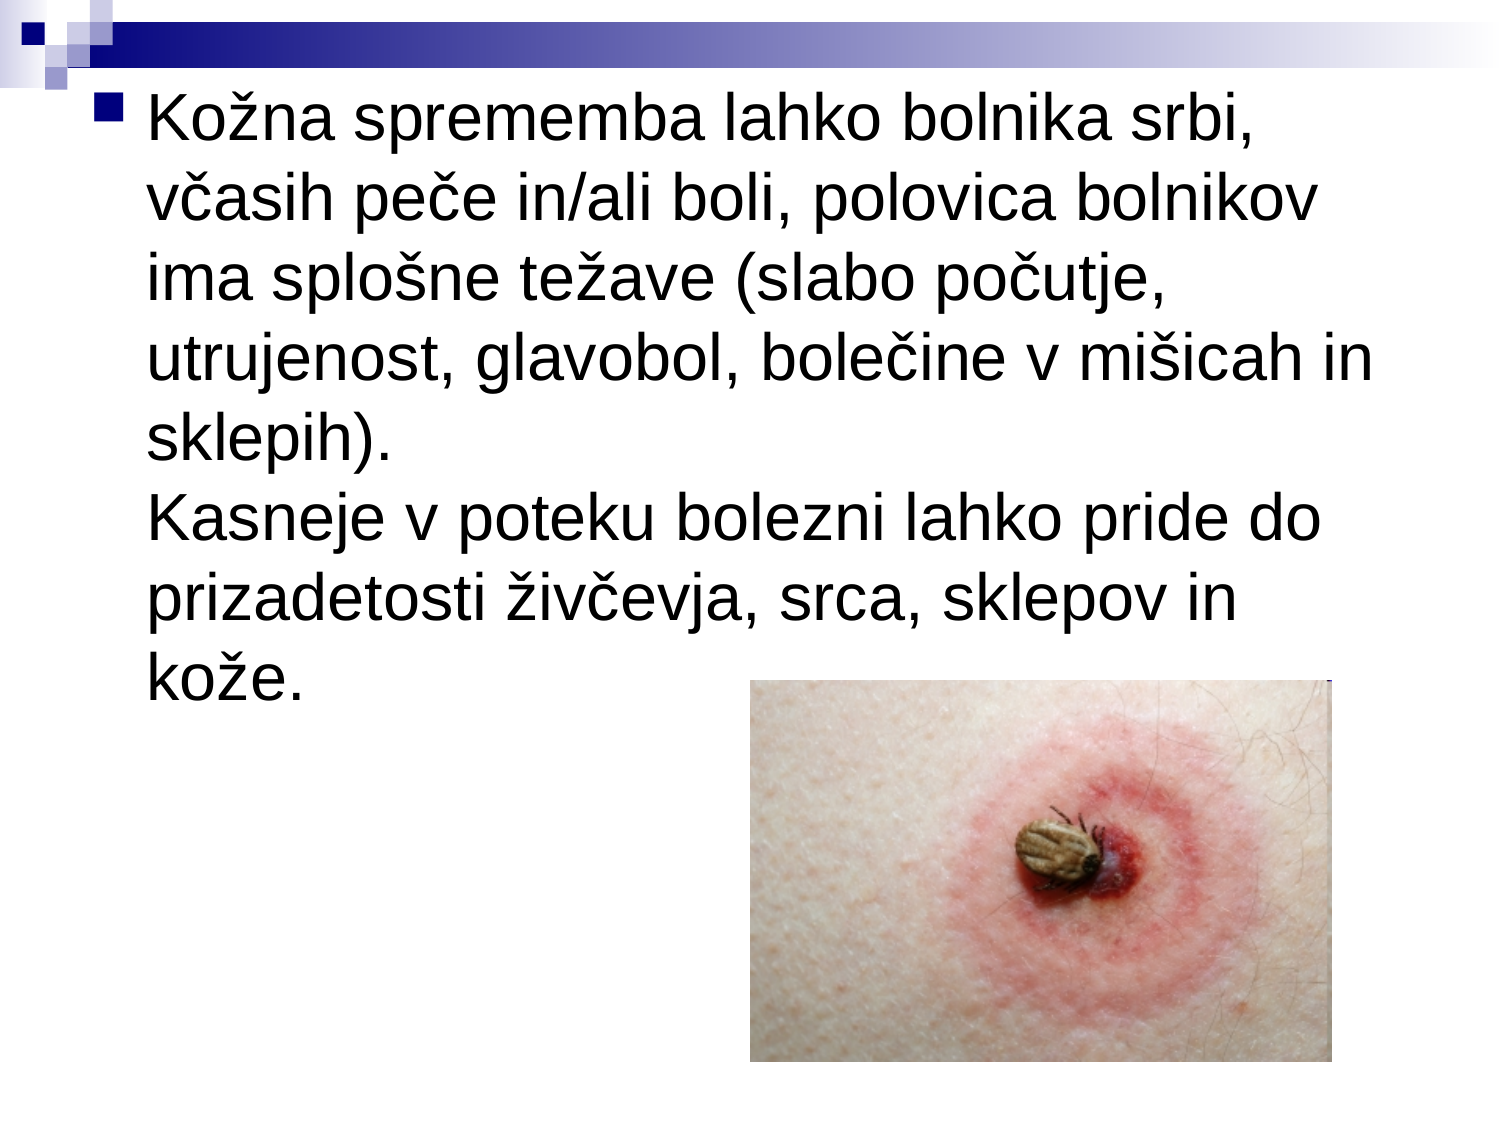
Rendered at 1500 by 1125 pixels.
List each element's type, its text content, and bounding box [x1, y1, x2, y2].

picture [750, 680, 1332, 1062]
list Kožna sprememba lahko bolnika srbi, včasih peče in/ali boli, polovica bolnikov ima splošne težave (slabo počutje, utrujenost, glavobol, bolečine v mišicah in sklepih). Kasneje v poteku bolezni lahko pride do prizadetosti živčevja, srca, sklepov in kože. [75, 66, 1425, 1005]
